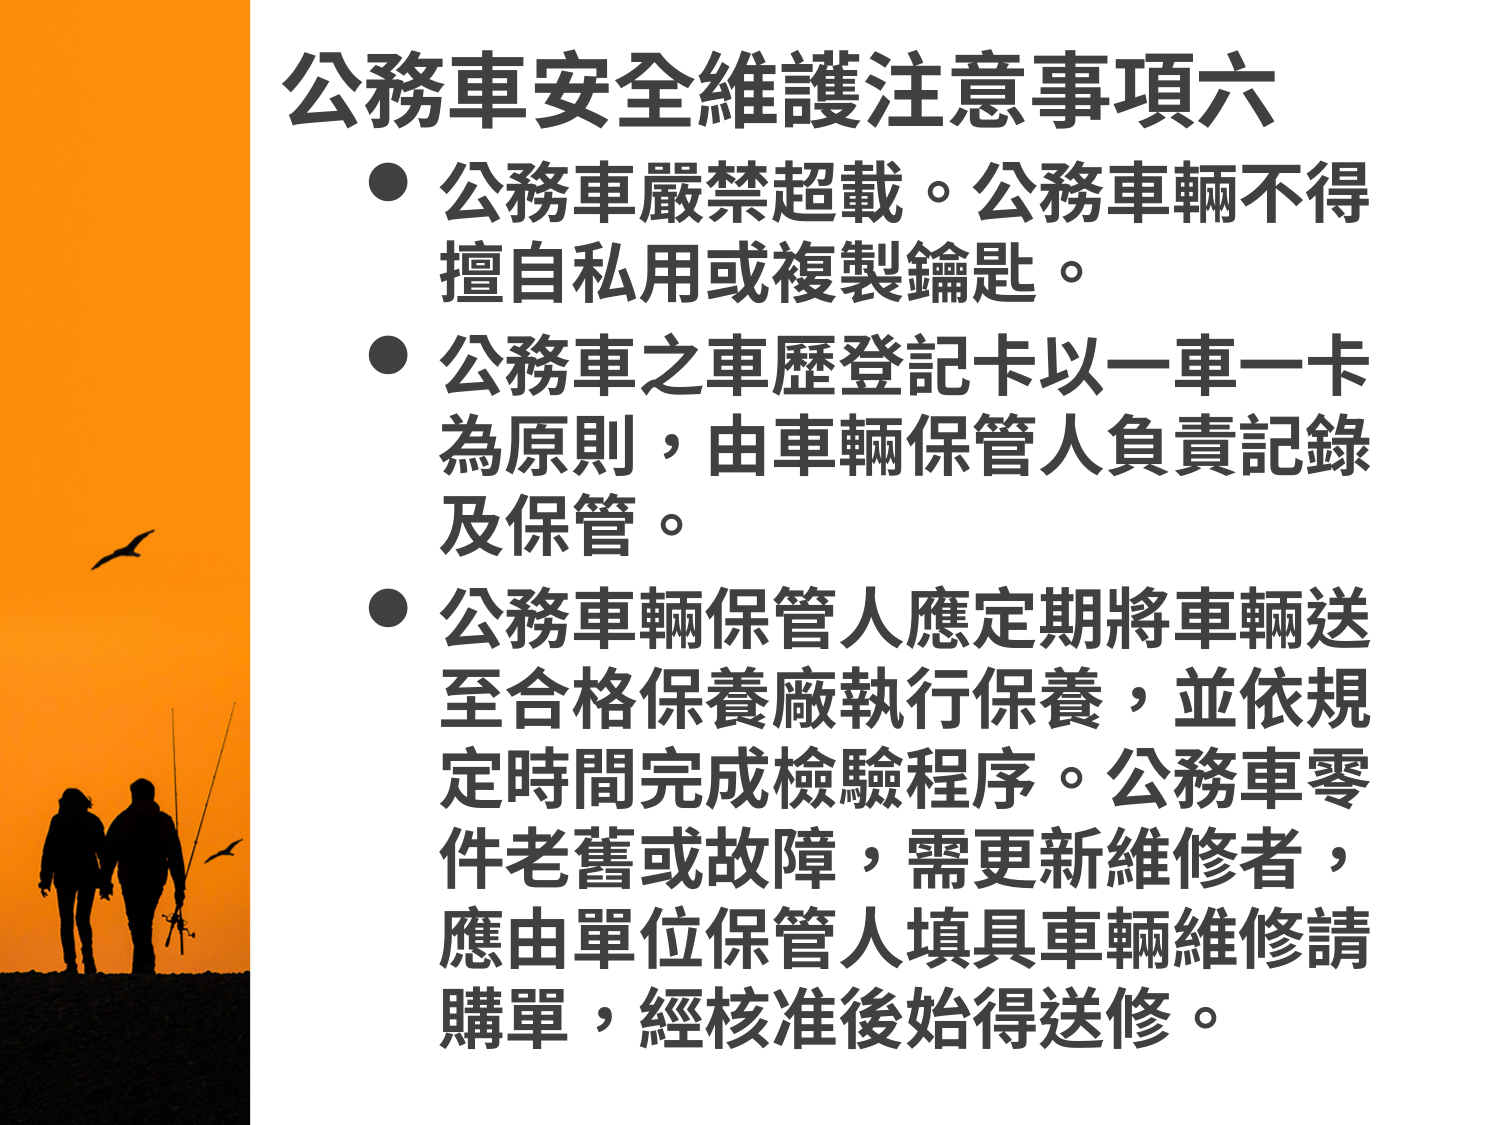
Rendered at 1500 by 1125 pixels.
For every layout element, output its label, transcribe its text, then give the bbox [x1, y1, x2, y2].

picture [0, 0, 1500, 1125]
text_box 公務車安全維護注意事項六 [265, 0, 1500, 176]
text_box 公務車嚴禁超載。公務車輛不得擅自私用或複製鑰匙。 公務車之車歷登記卡以一車一卡為原則，由車輛保管人負責記錄及保管。 公務車輛保管人應定期將車輛送至合格保養廠執行保養，並依規定時間完成檢驗程序。公務車零件老舊或故障，需更新維修者，應由單位保管人填具車輛維修請購單，經核准後始得送修。 [348, 148, 1425, 1059]
